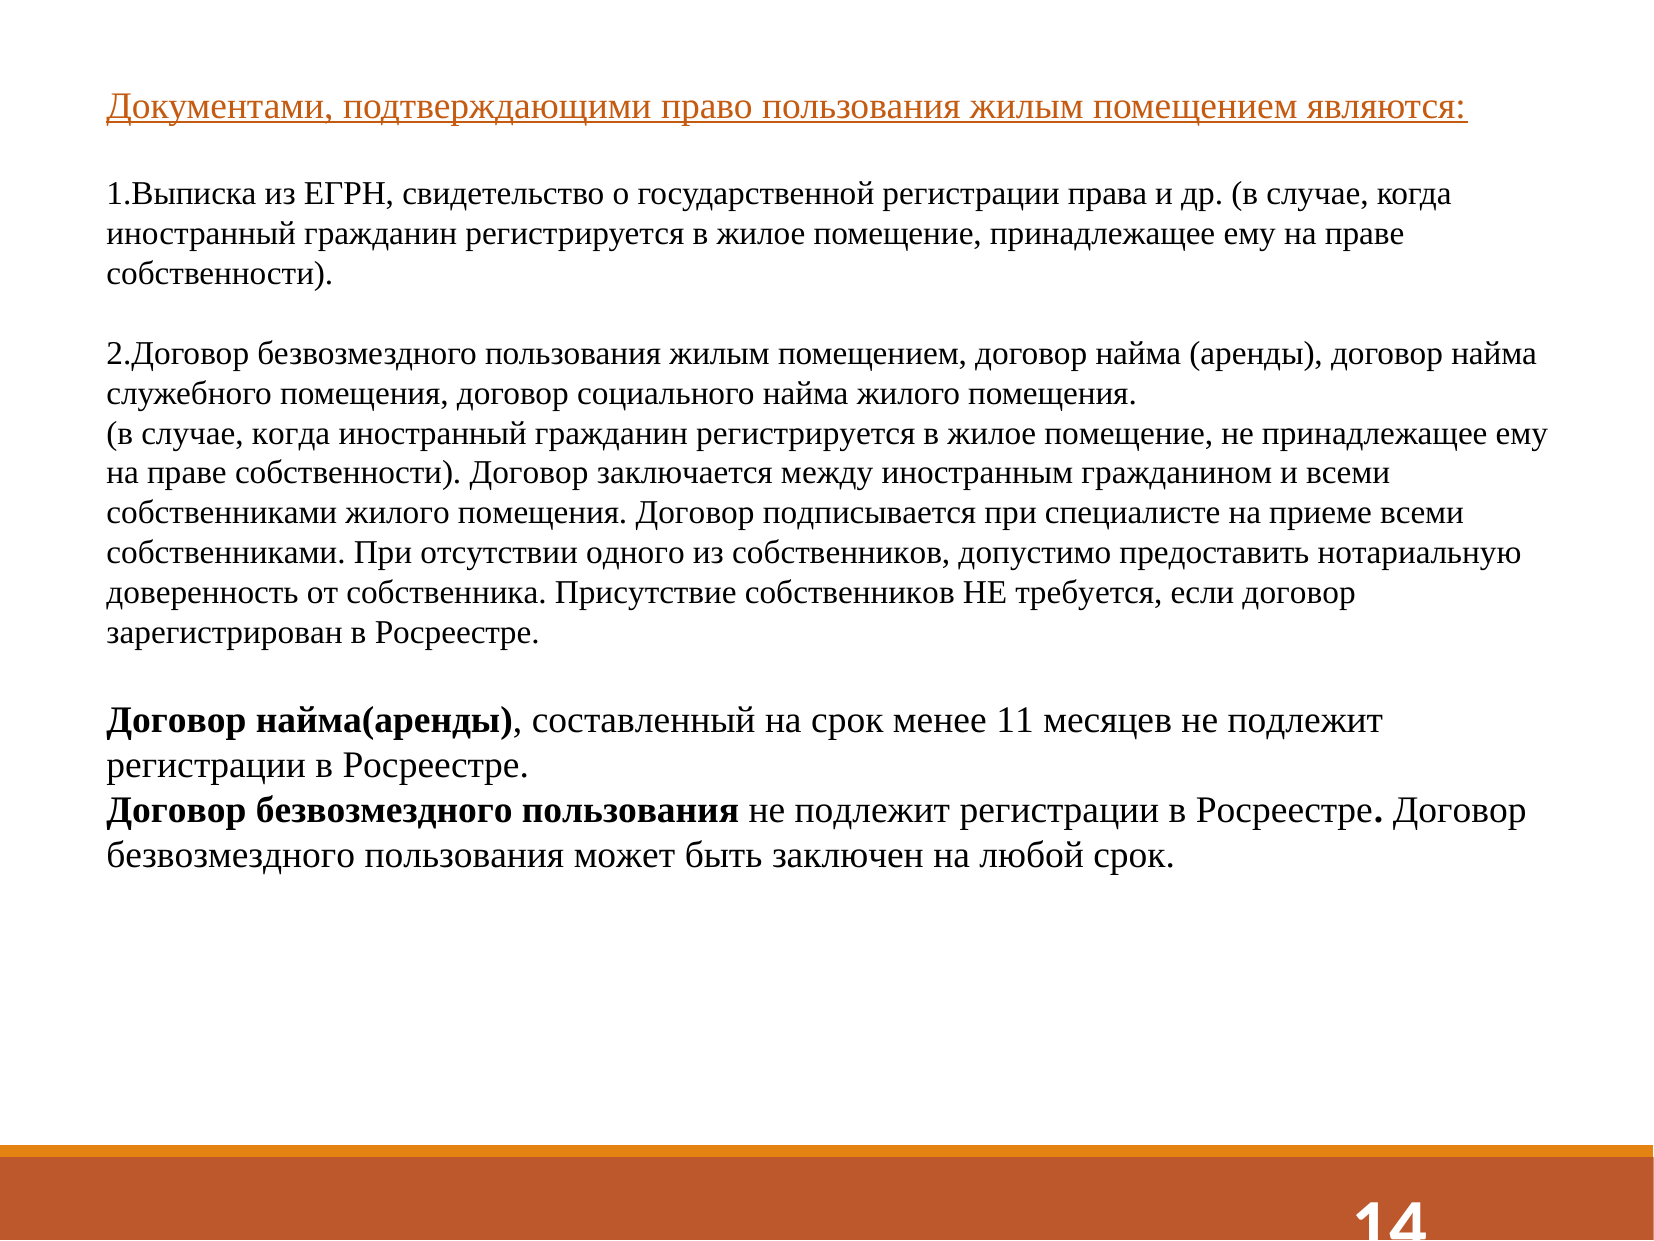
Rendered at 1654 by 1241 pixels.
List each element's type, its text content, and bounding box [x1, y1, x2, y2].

text_box Документами, подтверждающими право пользования жилым помещением являются: 1.Выписка из ЕГРН, свидетельство о государственной регистрации права и др. (в случае, когда иностранный гражданин регистрируется в жилое помещение, принадлежащее ему на праве собственности). 2.Договор безвозмездного пользования жилым помещением, договор найма (аренды), договор найма служебного помещения, договор социального найма жилого помещения. (в случае, когда иностранный гражданин регистрируется в жилое помещение, не принадлежащее ему на праве собственности). Договор заключается между иностранным гражданином и всеми собственниками жилого помещения. Договор подписывается при специалисте на приеме всеми собственниками. При отсутствии одного из собственников, допустимо предоставить нотариальную доверенность от собственника. Присутствие собственников НЕ требуется, если договор зарегистрирован в Росреестре. Договор найма(аренды), составленный на срок менее 11 месяцев не подлежит регистрации в Росреестре. Договор безвозмездного пользования не подлежит регистрации в Росреестре. Договор безвозмездного пользования может быть заключен на любой срок. [91, 74, 1587, 973]
text_box [1336, 1169, 1515, 1236]
